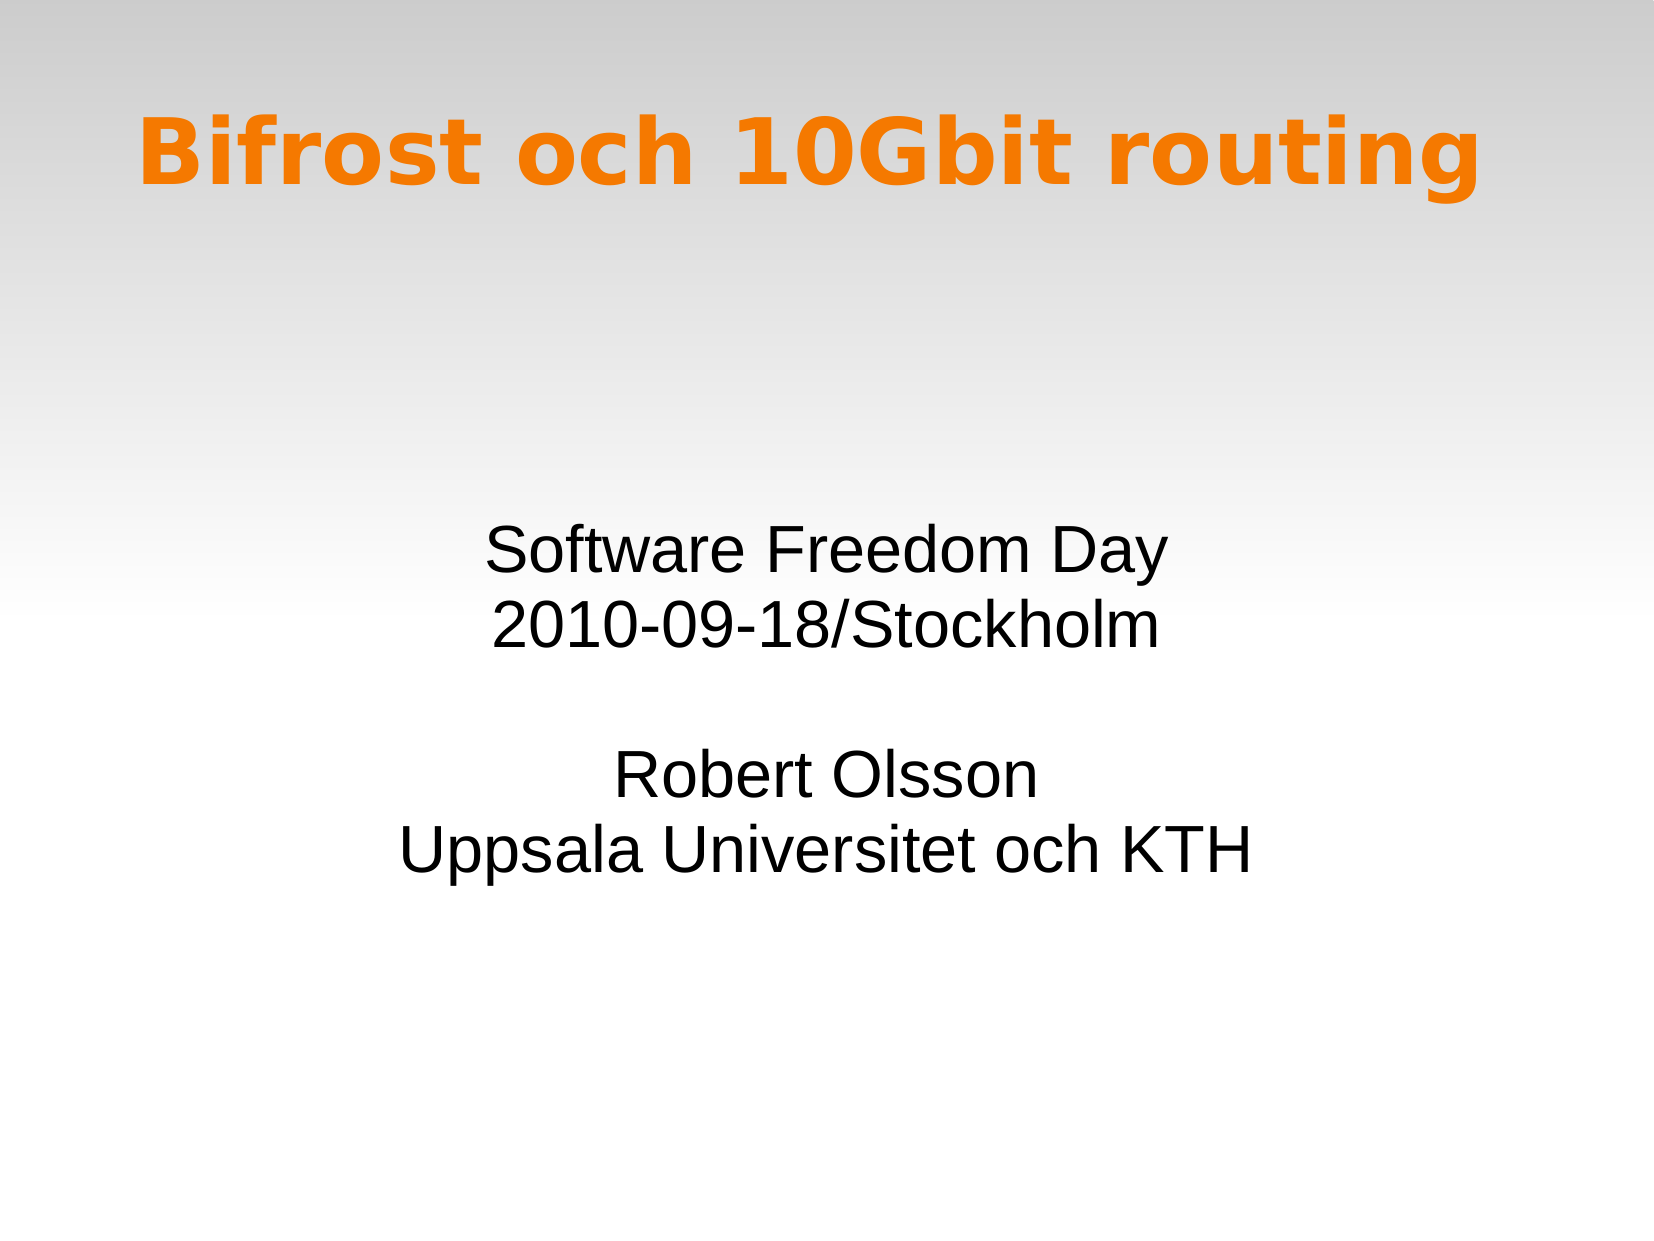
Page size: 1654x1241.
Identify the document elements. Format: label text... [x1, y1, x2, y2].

subtitle Software Freedom Day 2010-09-18/Stockholm Robert Olsson Uppsala Universitet och KTH [82, 512, 1571, 887]
title Bifrost och 10Gbit routing [82, 56, 1571, 250]
